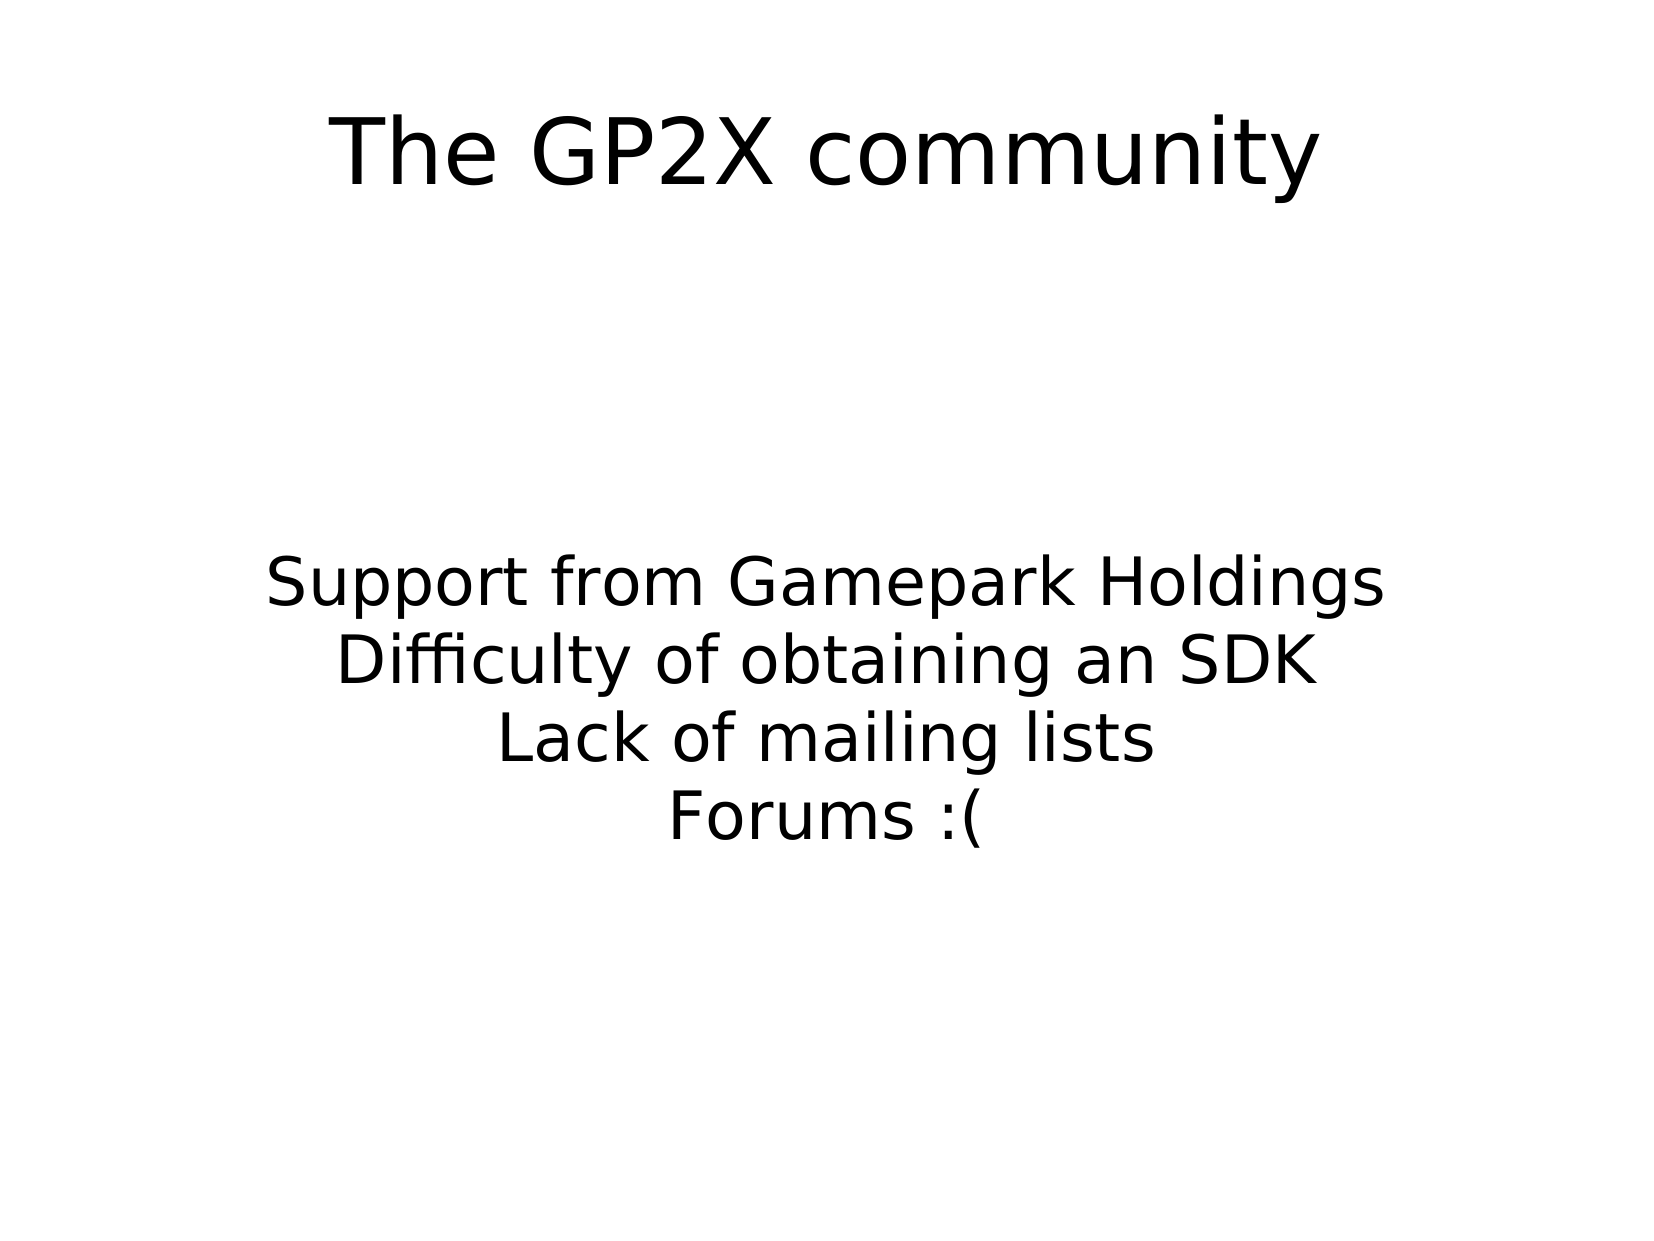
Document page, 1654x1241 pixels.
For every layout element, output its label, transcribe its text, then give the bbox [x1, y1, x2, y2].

subtitle Support from Gamepark Holdings Difficulty of obtaining an SDK Lack of mailing lists Forums :( [82, 297, 1571, 1102]
title The GP2X community [82, 56, 1571, 250]
